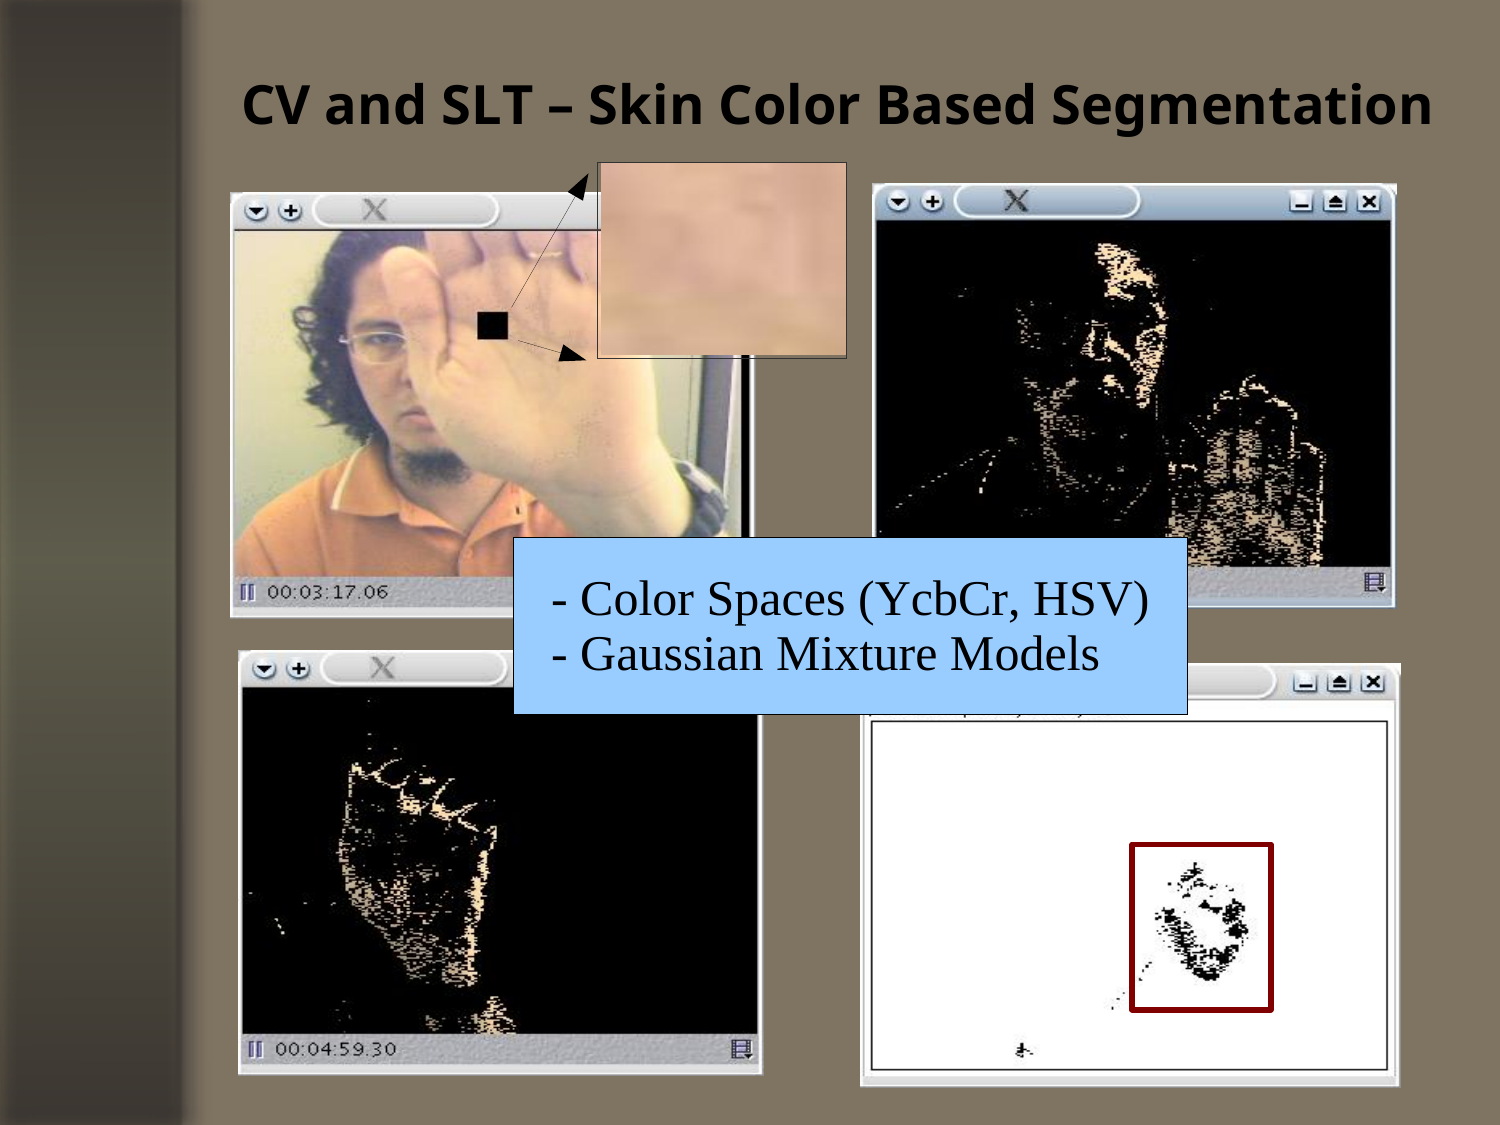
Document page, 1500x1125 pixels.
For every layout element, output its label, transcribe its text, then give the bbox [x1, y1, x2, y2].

text_box - Color Spaces (YcbCr, HSV) - Gaussian Mixture Models [513, 537, 1188, 715]
title CV and SLT – Skin Color Based Segmentation [225, 9, 1451, 198]
picture [0, 0, 1500, 1125]
